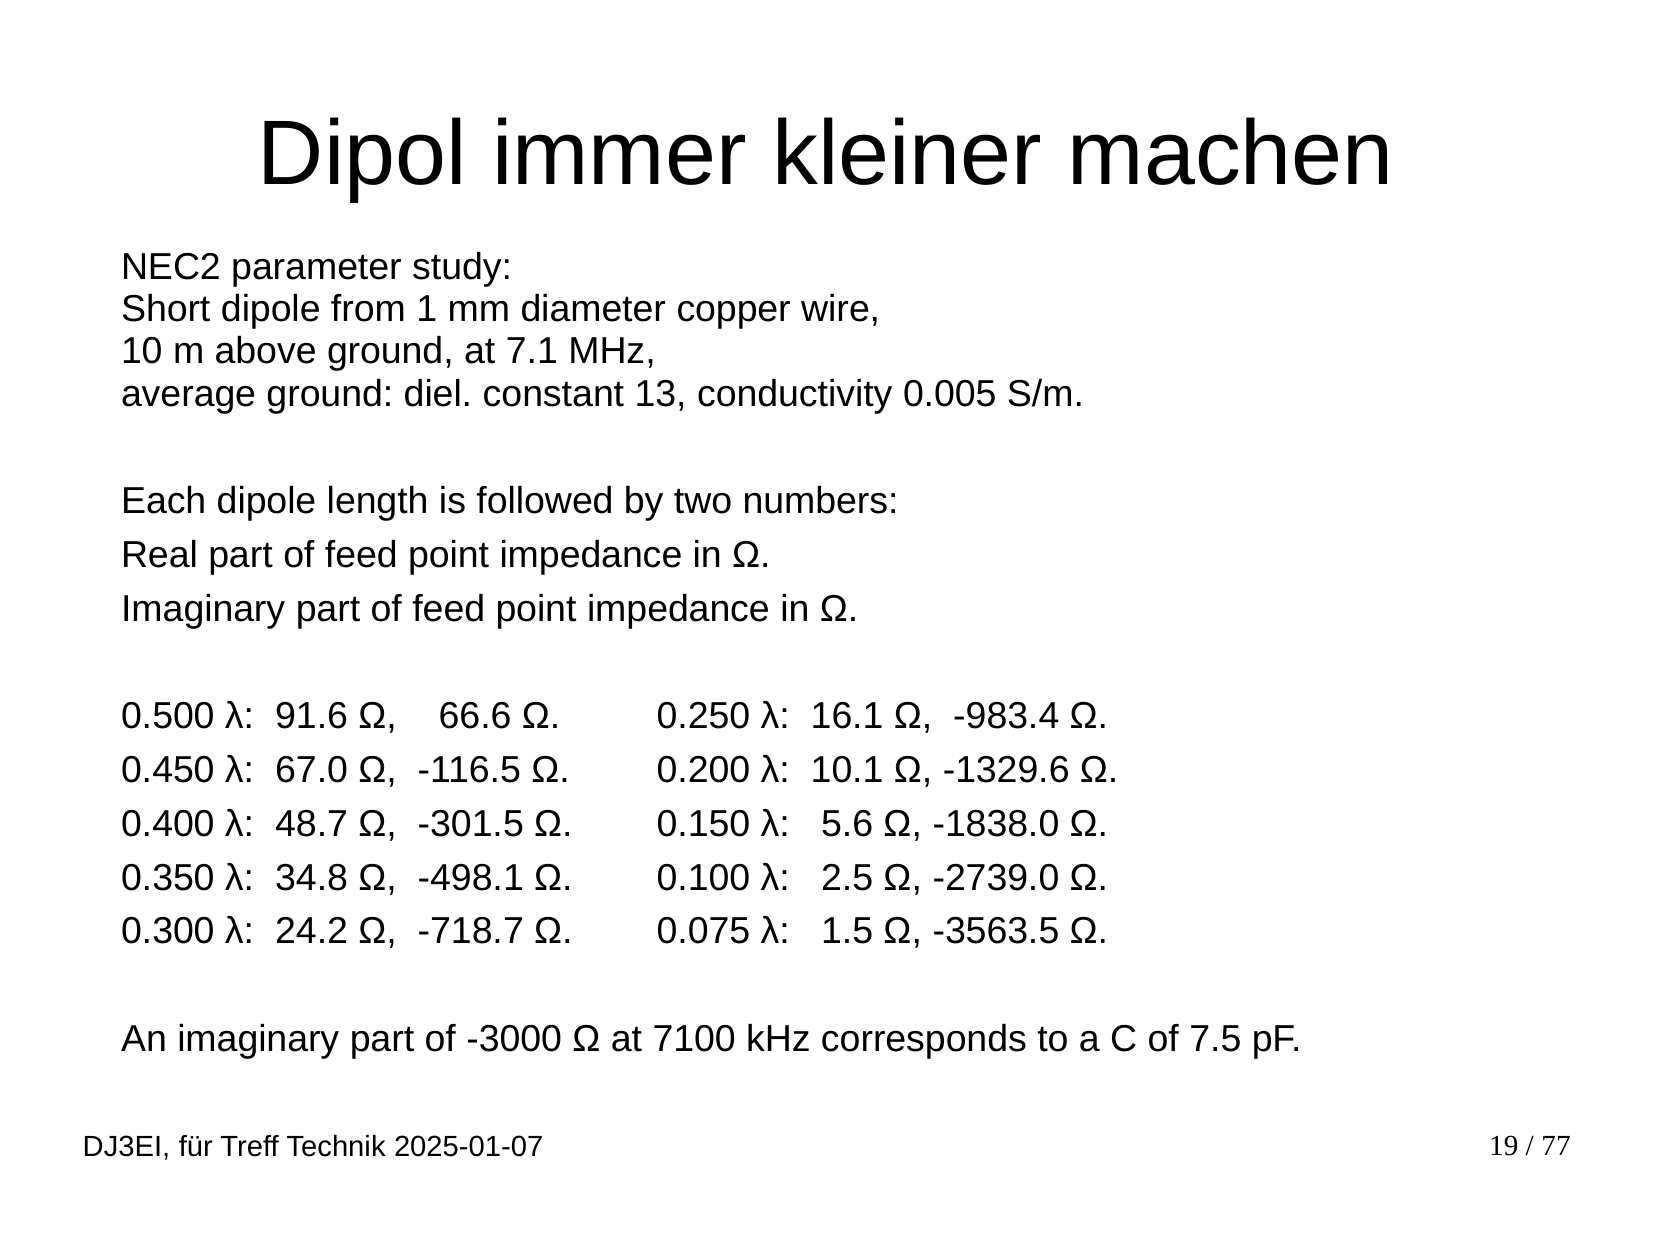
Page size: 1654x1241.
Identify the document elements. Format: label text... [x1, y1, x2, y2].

title Dipol immer kleiner machen [82, 49, 1571, 257]
text_box NEC2 parameter study: Short dipole from 1 mm diameter copper wire, 10 m above ground, at 7.1 MHz, average ground: diel. constant 13, conductivity 0.005 S/m. Each dipole length is followed by two numbers: Real part of feed point impedance in Ω. Imaginary part of feed point impedance in Ω. 0.500 λ: 91.6 Ω, 66.6 Ω. 0.450 λ: 67.0 Ω, -116.5 Ω. 0.400 λ: 48.7 Ω, -301.5 Ω. 0.350 λ: 34.8 Ω, -498.1 Ω. 0.300 λ: 24.2 Ω, -718.7 Ω. An imaginary part of -3000 Ω at 7100 kHz corresponds to a C of 7.5 pF. [106, 238, 1347, 1109]
text_box 0.250 λ: 16.1 Ω, -983.4 Ω. 0.200 λ: 10.1 Ω, -1329.6 Ω. 0.150 λ: 5.6 Ω, -1838.0 Ω. 0.100 λ: 2.5 Ω, -2739.0 Ω. 0.075 λ: 1.5 Ω, -3563.5 Ω. [641, 687, 1134, 960]
